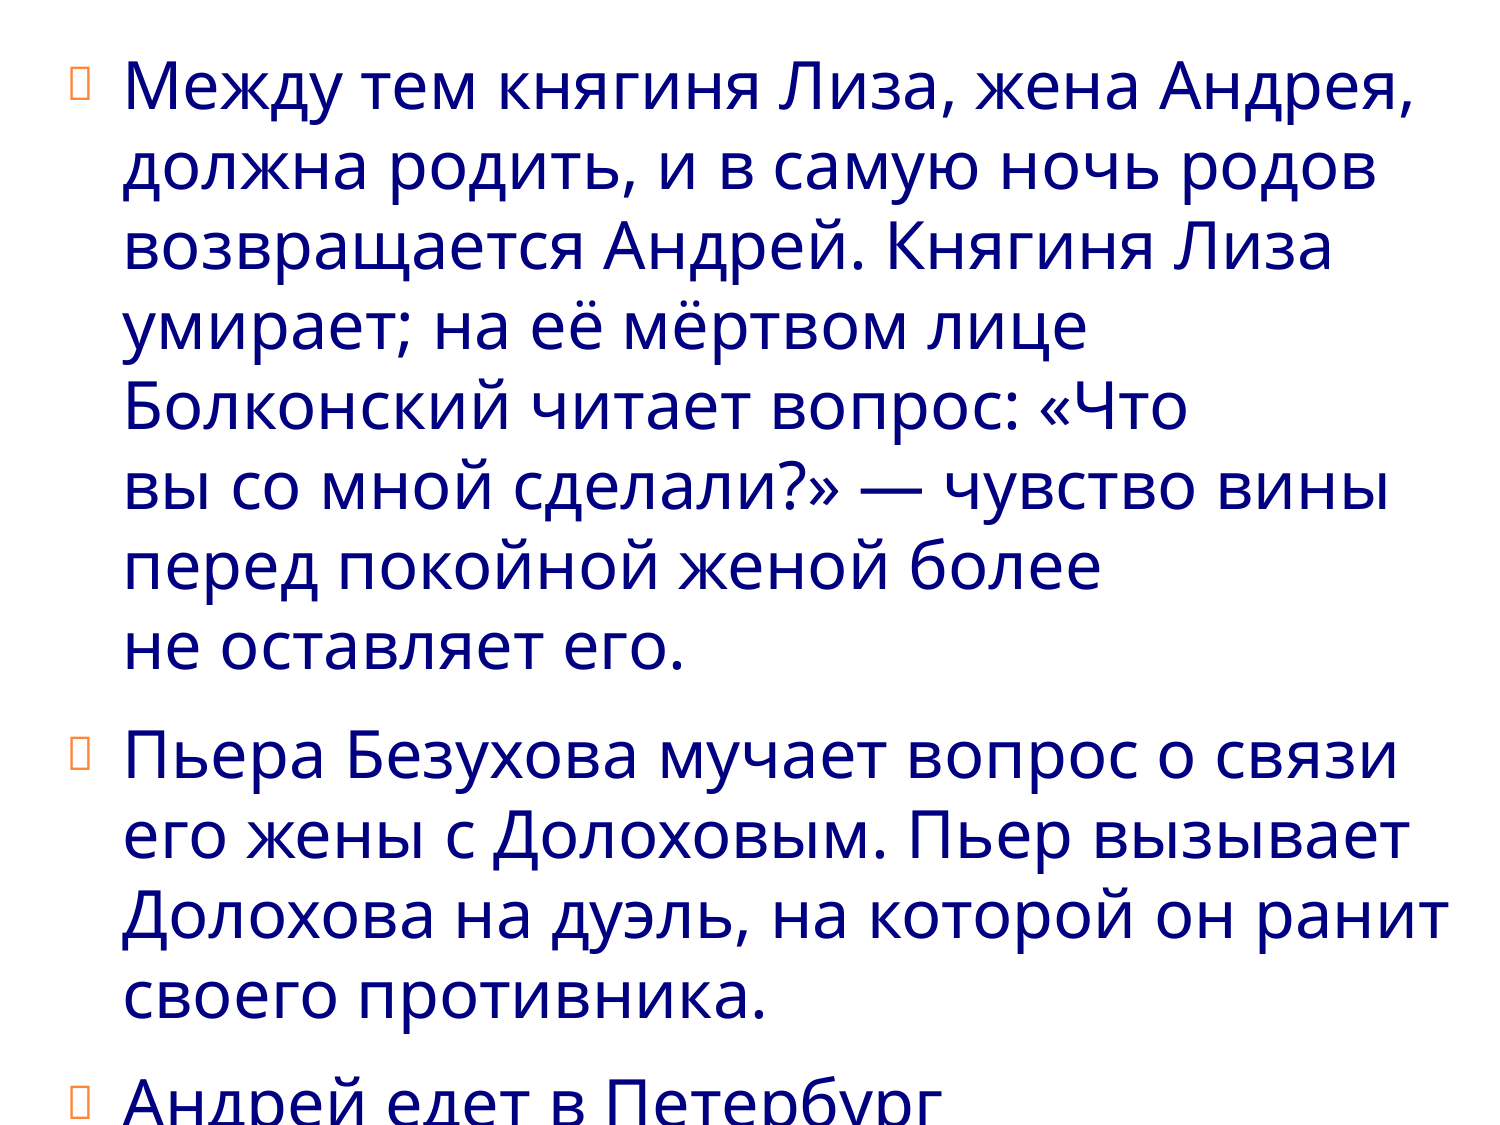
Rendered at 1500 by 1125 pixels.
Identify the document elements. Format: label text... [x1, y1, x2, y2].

list Между тем княгиня Лиза, жена Андрея, должна родить, и в самую ночь родов возвращается Андрей. Княгиня Лиза умирает; на её мёртвом лице Болконский читает вопрос: «Что вы со мной сделали?» — чувство вины перед покойной женой более не оставляет его. Пьера Безухова мучает вопрос о связи его жены с Долоховым. Пьер вызывает Долохова на дуэль, на которой он ранит своего противника. Андрей едет в Петербург [51, 35, 1477, 1093]
